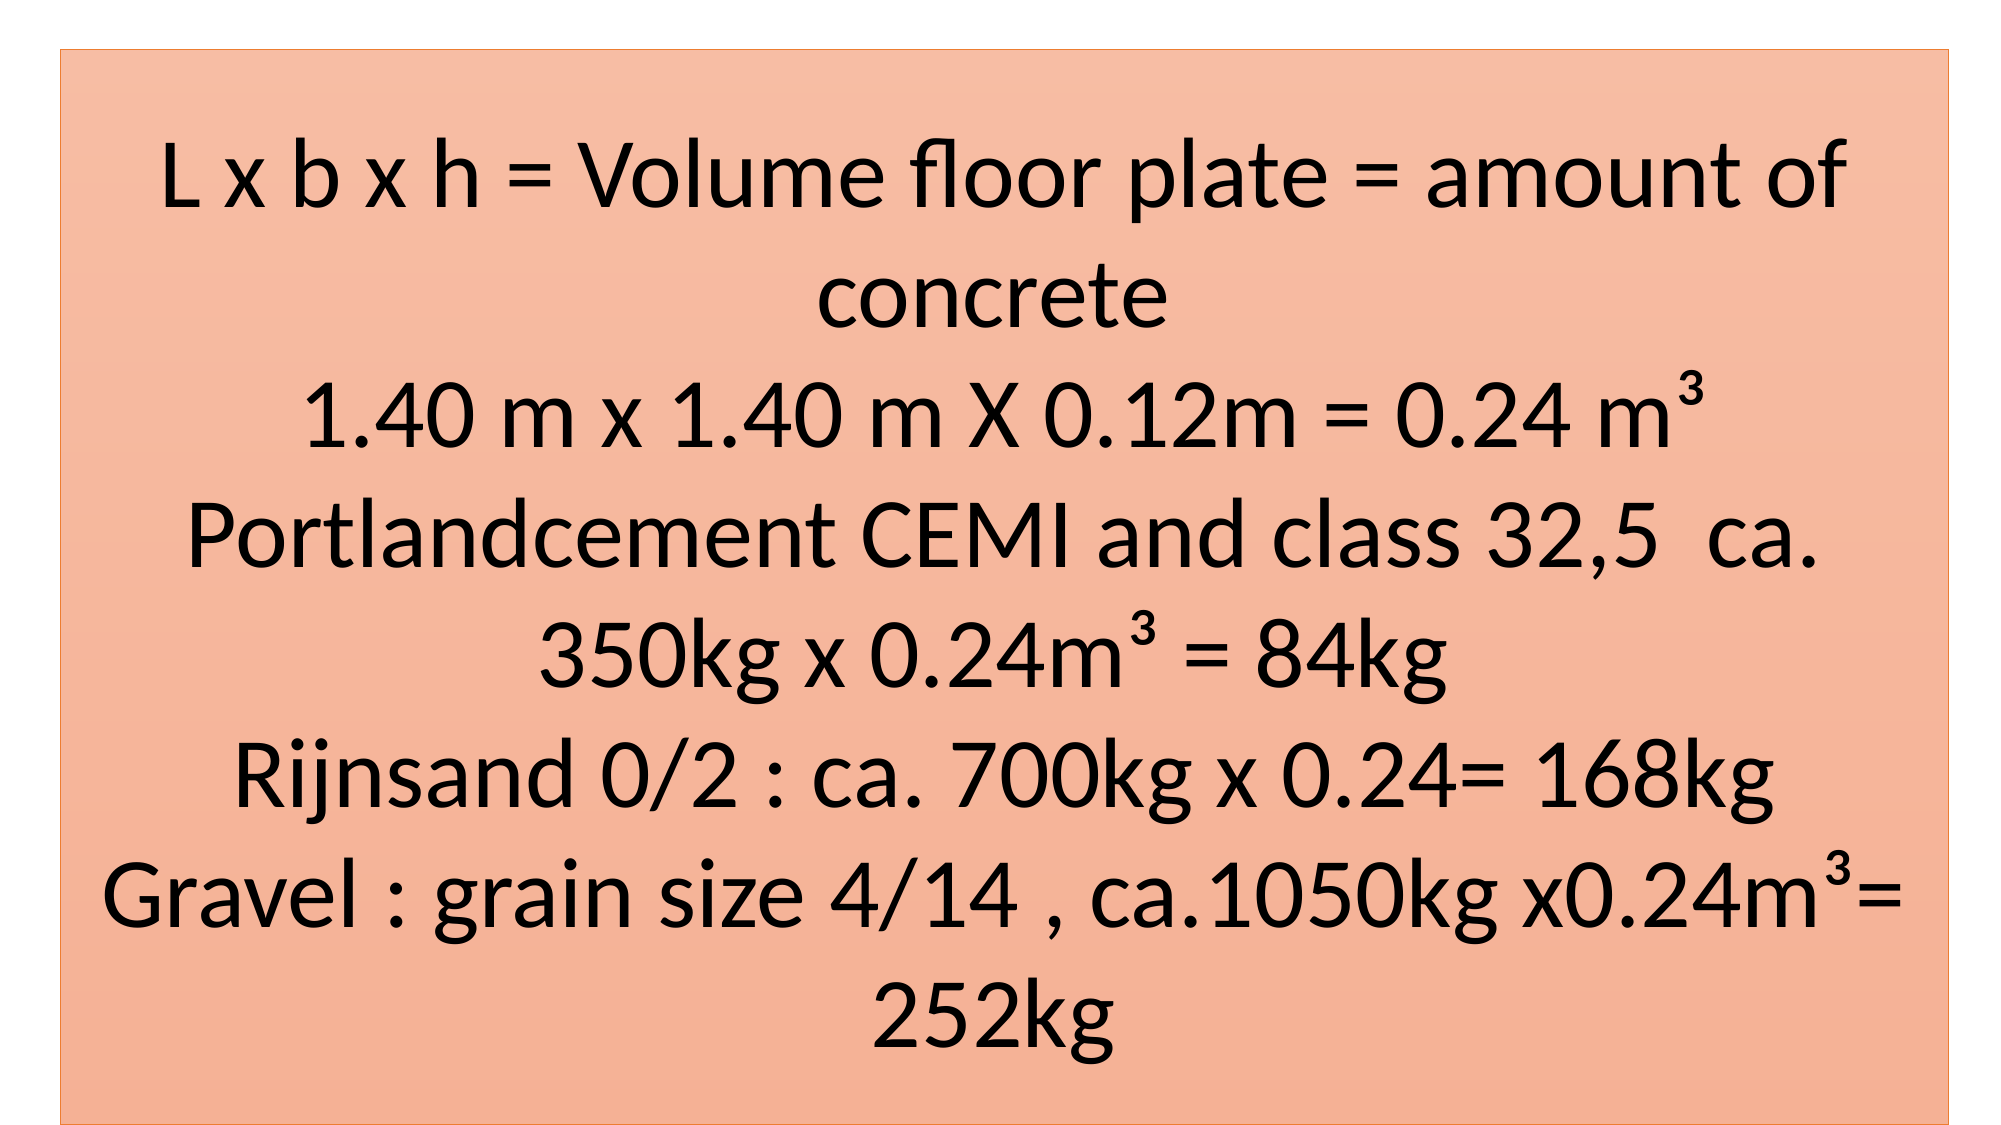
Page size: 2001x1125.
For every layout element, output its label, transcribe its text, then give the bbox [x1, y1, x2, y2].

text_box L x b x h = Volume floor plate = amount of concrete 1.40 m x 1.40 m X 0.12m = 0.24 m³ Portlandcement CEMI and class 32,5 ca. 350kg x 0.24m³ = 84kg Rijnsand 0/2 : ca. 700kg x 0.24= 168kg Gravel : grain size 4/14 , ca.1050kg x0.24m³= 252kg [60, 50, 1949, 1125]
